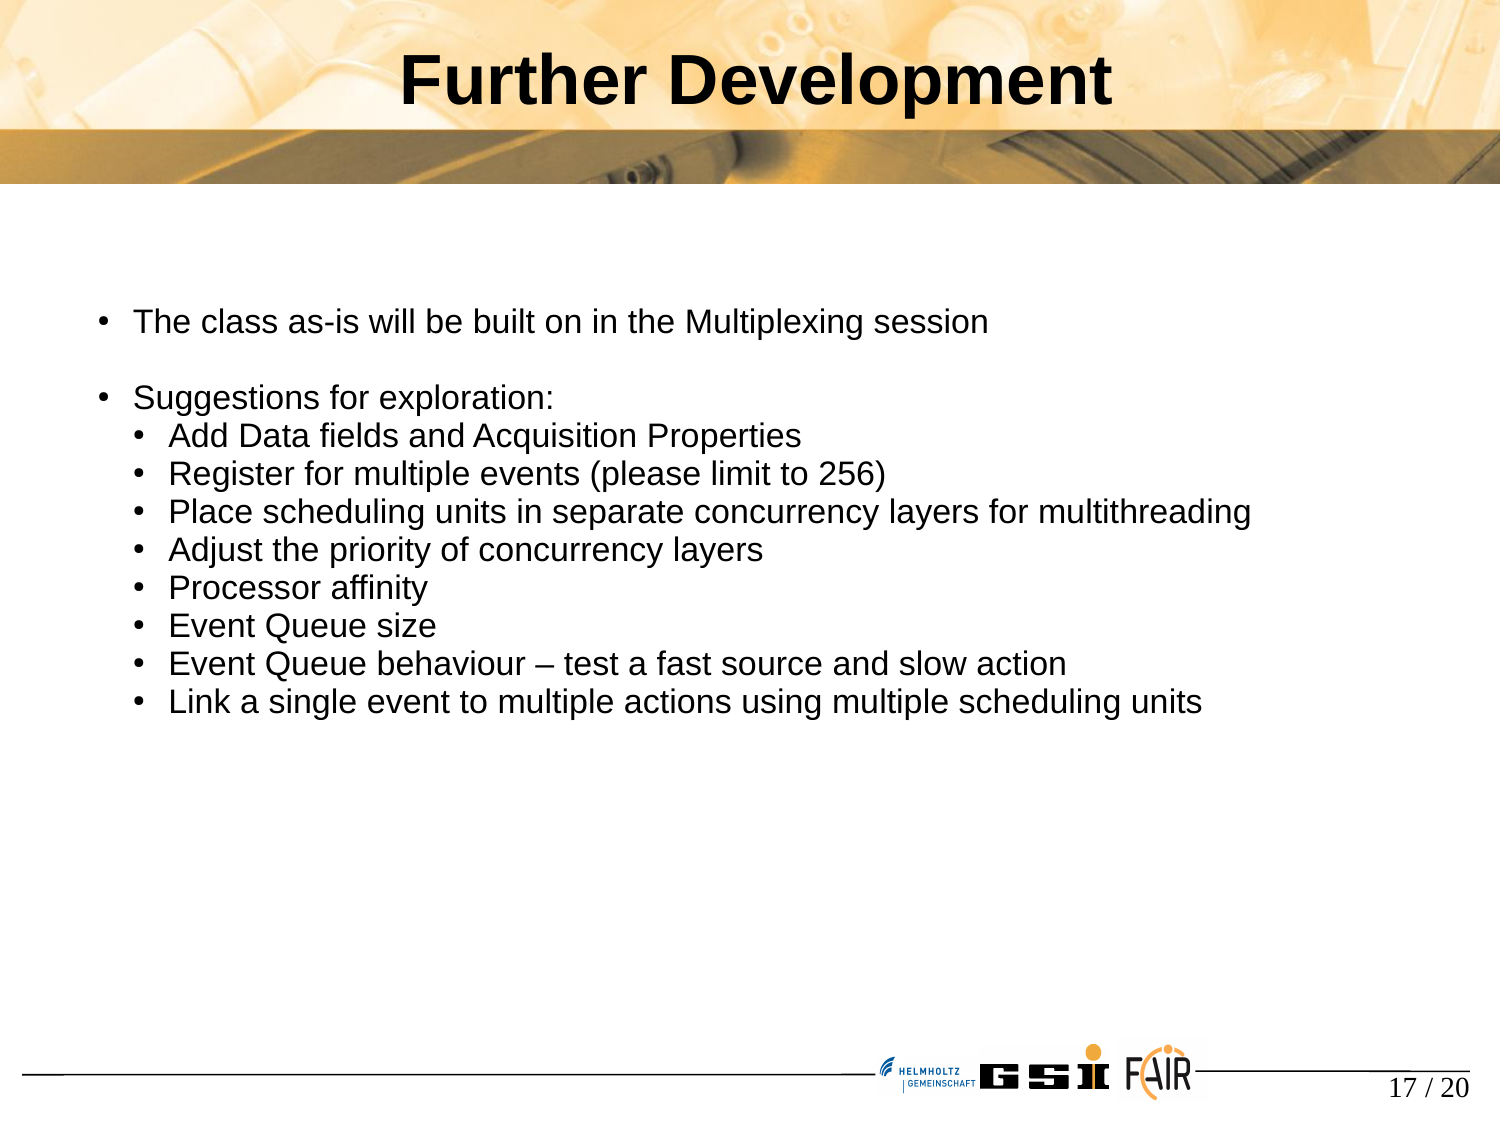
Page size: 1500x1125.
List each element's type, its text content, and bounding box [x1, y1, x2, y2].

title Further Development [153, 0, 1360, 167]
picture [0, 0, 1500, 186]
picture [875, 1044, 1109, 1097]
text_box The class as-is will be built on in the Multiplexing session Suggestions for exploration: Add Data fields and Acquisition Properties Register for multiple events (please limit to 256) Place scheduling units in separate concurrency layers for multithreading Adjust the priority of concurrency layers Processor affinity Event Queue size Event Queue behaviour – test a fast source and slow action Link a single event to multiple actions using multiple scheduling units [82, 295, 1359, 995]
picture [1116, 1037, 1209, 1102]
